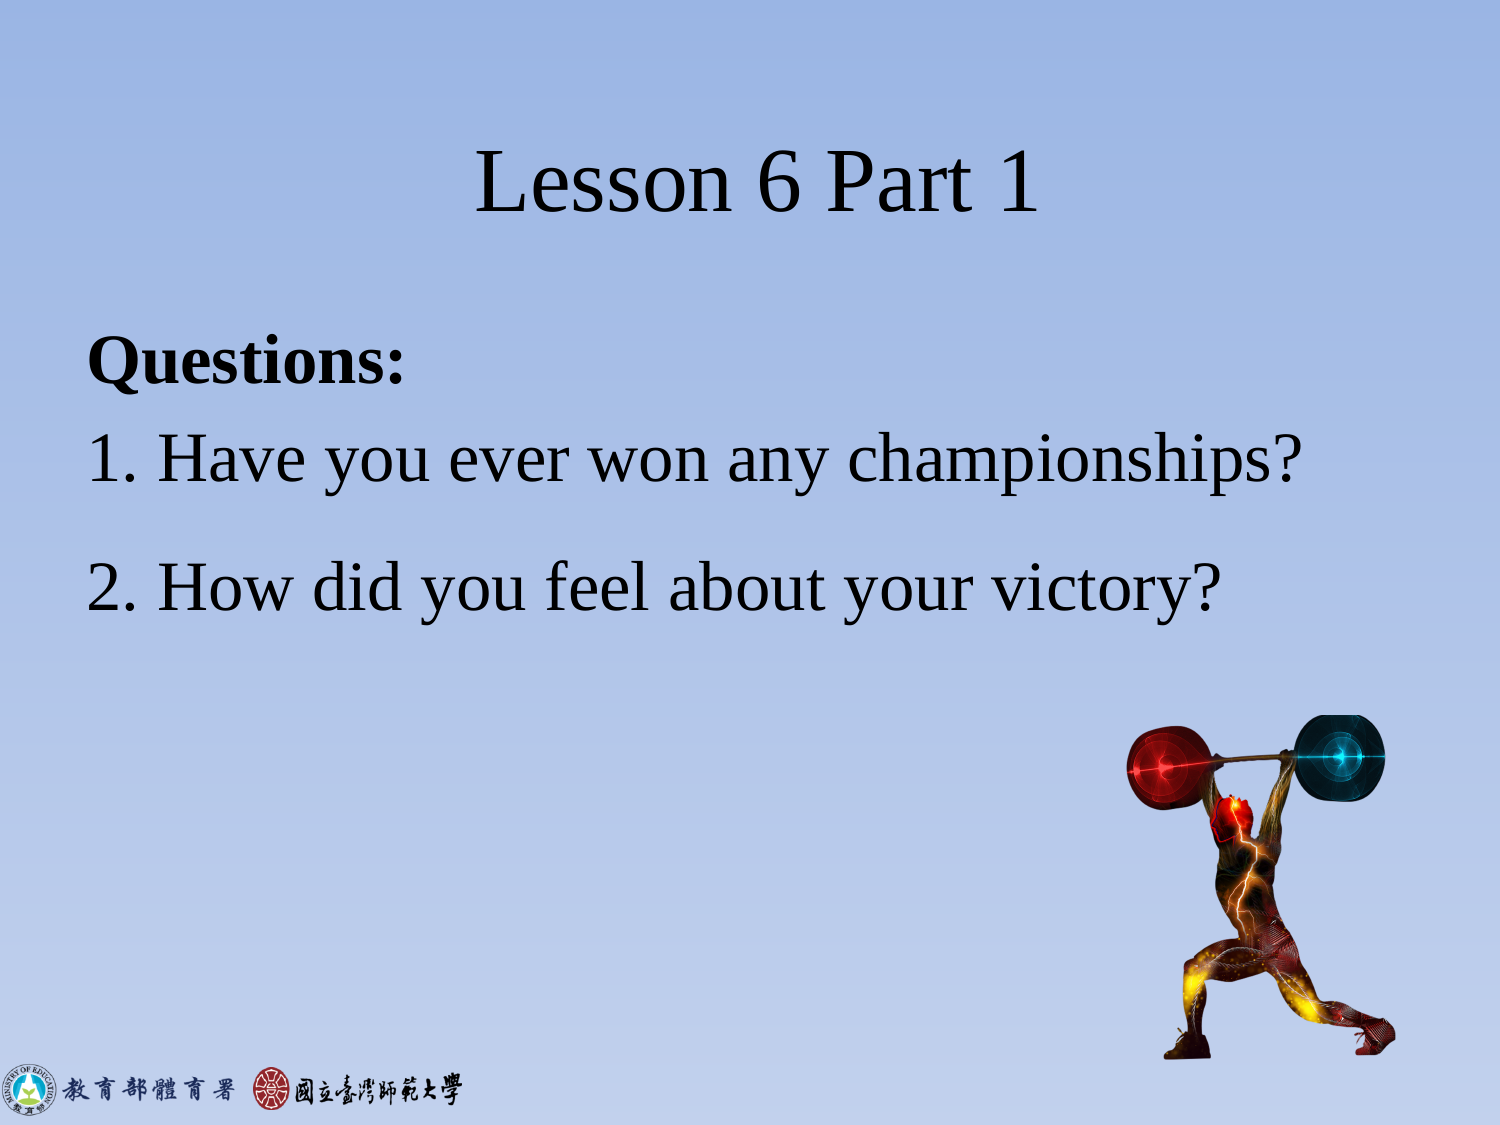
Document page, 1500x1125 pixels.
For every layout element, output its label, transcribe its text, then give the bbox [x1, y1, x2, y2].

text_box Questions: 1. Have you ever won any championships? 2. How did you feel about your victory? [86, 312, 1500, 969]
picture [1092, 715, 1449, 1072]
text_box Lesson 6 Part 1 [121, 54, 1397, 296]
